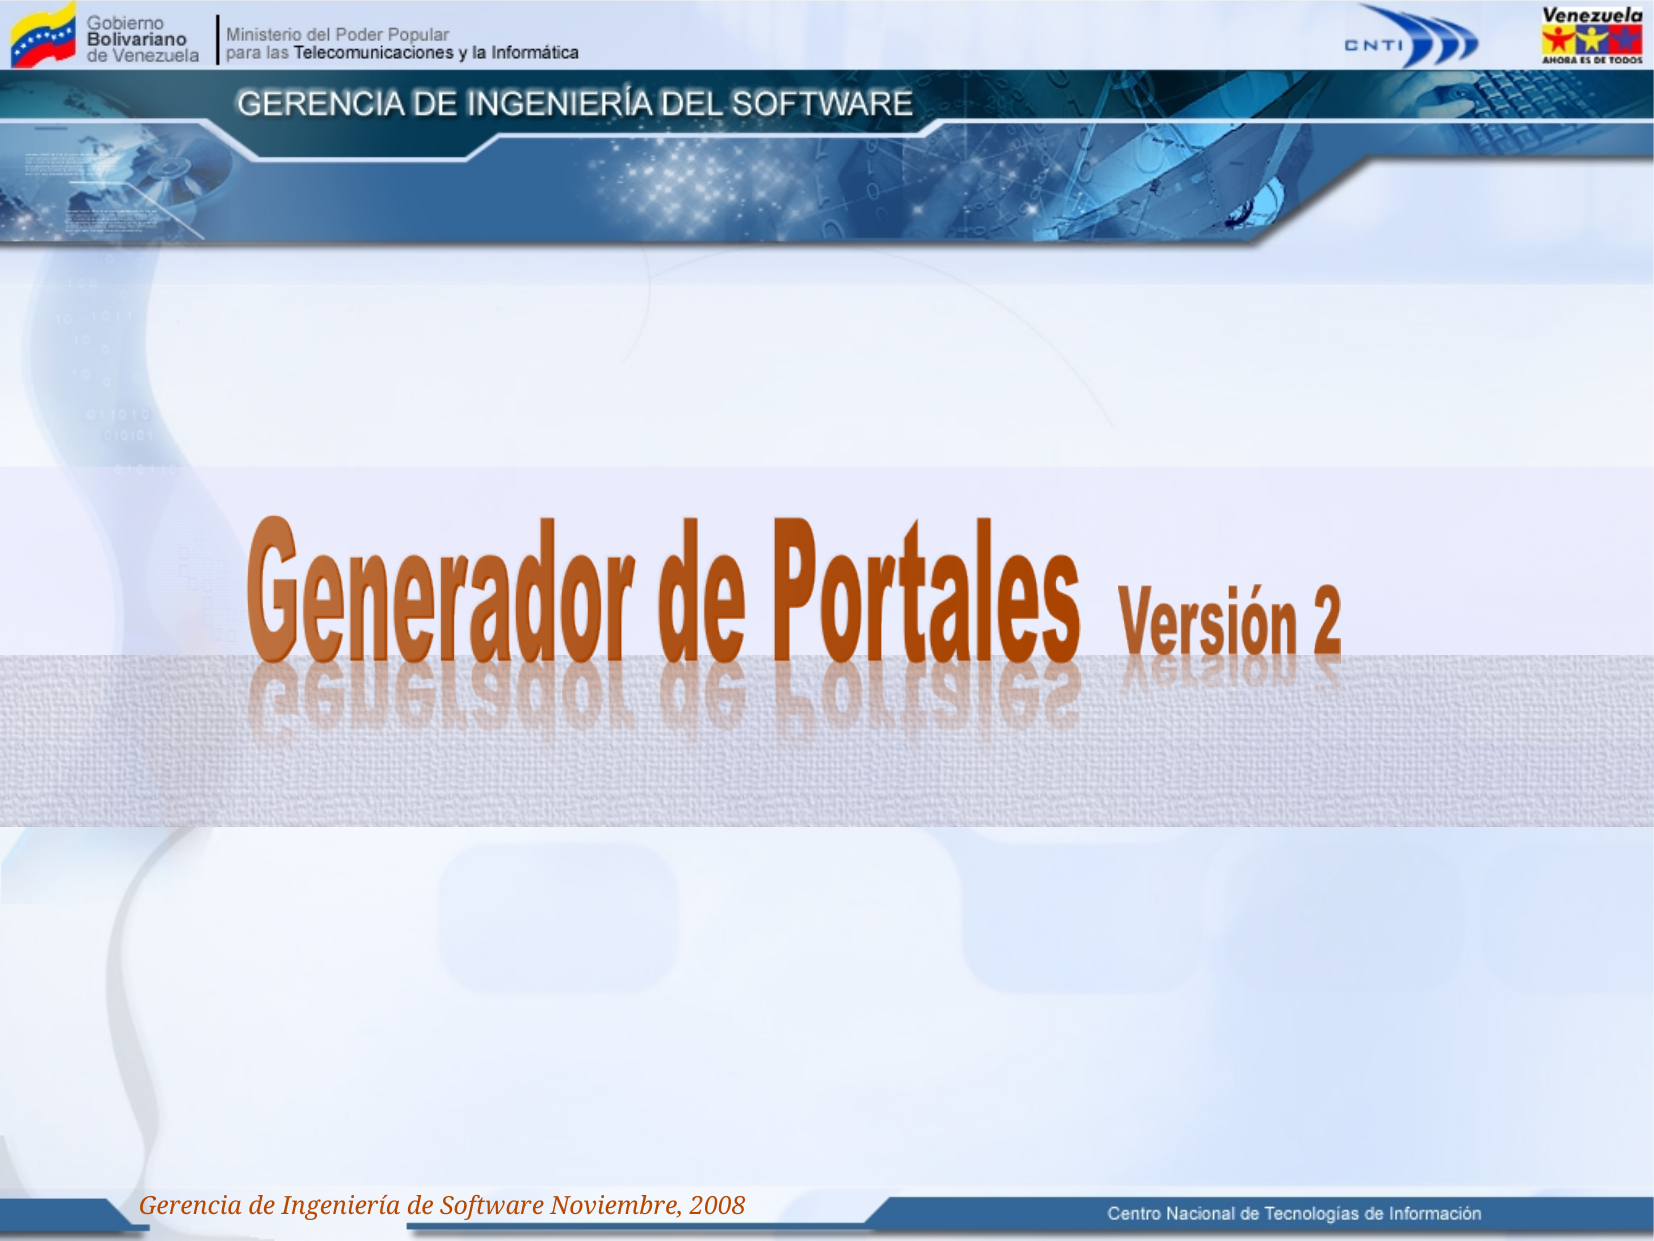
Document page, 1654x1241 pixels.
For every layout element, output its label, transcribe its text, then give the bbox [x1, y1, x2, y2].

picture [245, 513, 1081, 758]
text_box Gerencia de Ingeniería de Software Noviembre, 2008 [124, 1180, 863, 1229]
picture [0, 827, 1654, 1241]
picture [0, 0, 1654, 466]
picture [1118, 584, 1341, 700]
text_box [0, 466, 1654, 827]
